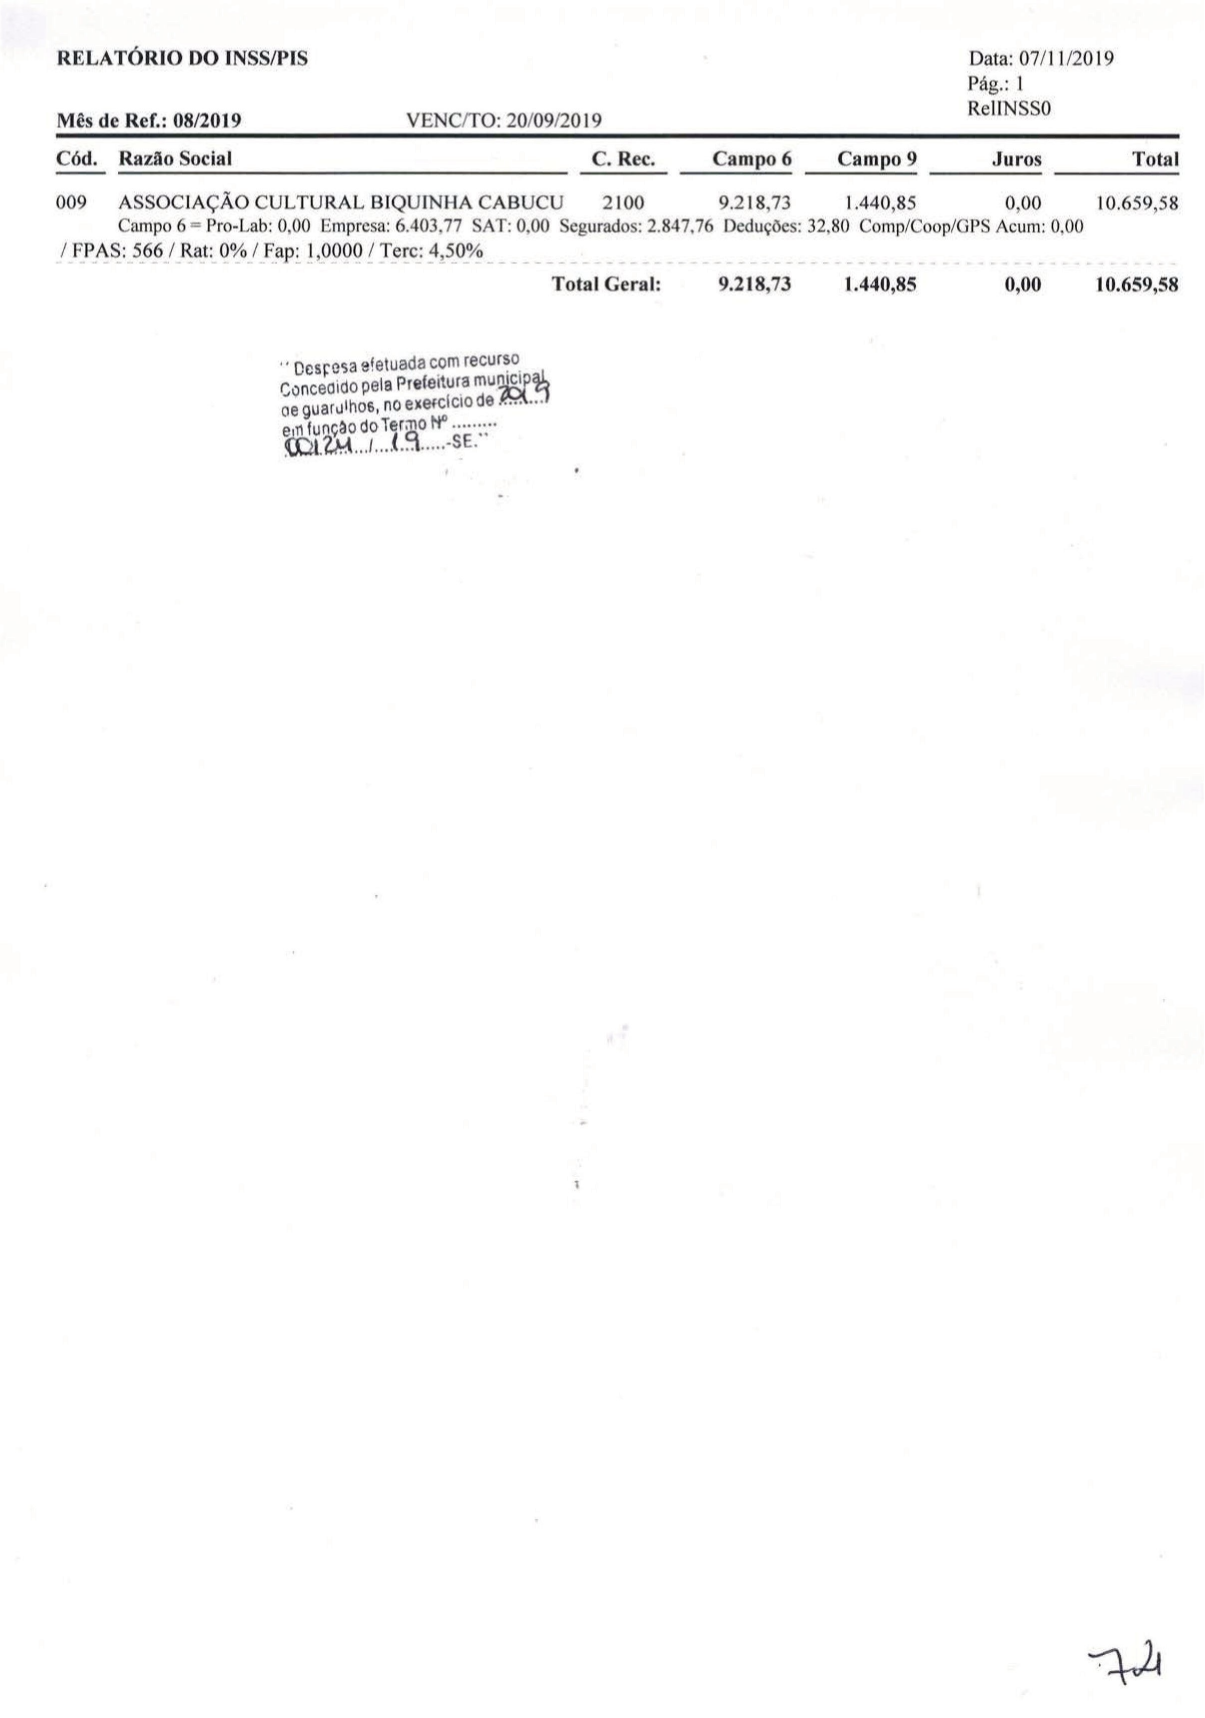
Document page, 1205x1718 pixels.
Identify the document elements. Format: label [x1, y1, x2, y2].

text_box [0, 1, 1204, 1718]
